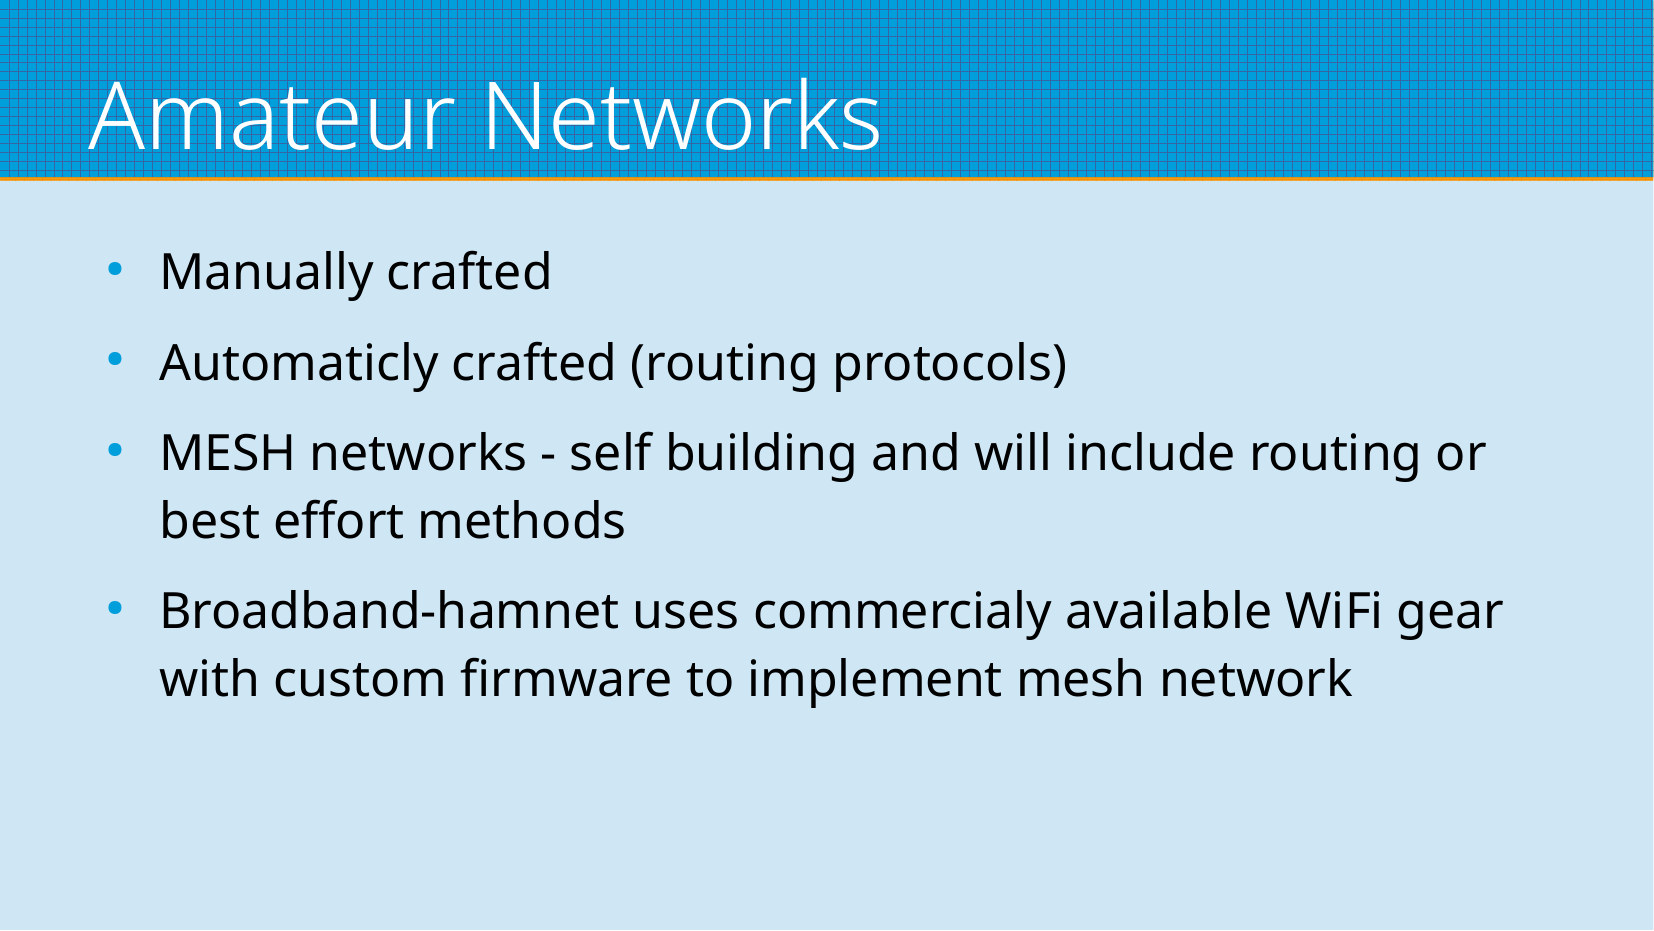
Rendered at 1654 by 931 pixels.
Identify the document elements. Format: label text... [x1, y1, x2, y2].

title Amateur Networks [88, 14, 1565, 178]
list Manually crafted Automaticly crafted (routing protocols) MESH networks - self building and will include routing or best effort methods Broadband-hamnet uses commercialy available WiFi gear with custom firmware to implement mesh network [88, 236, 1565, 813]
